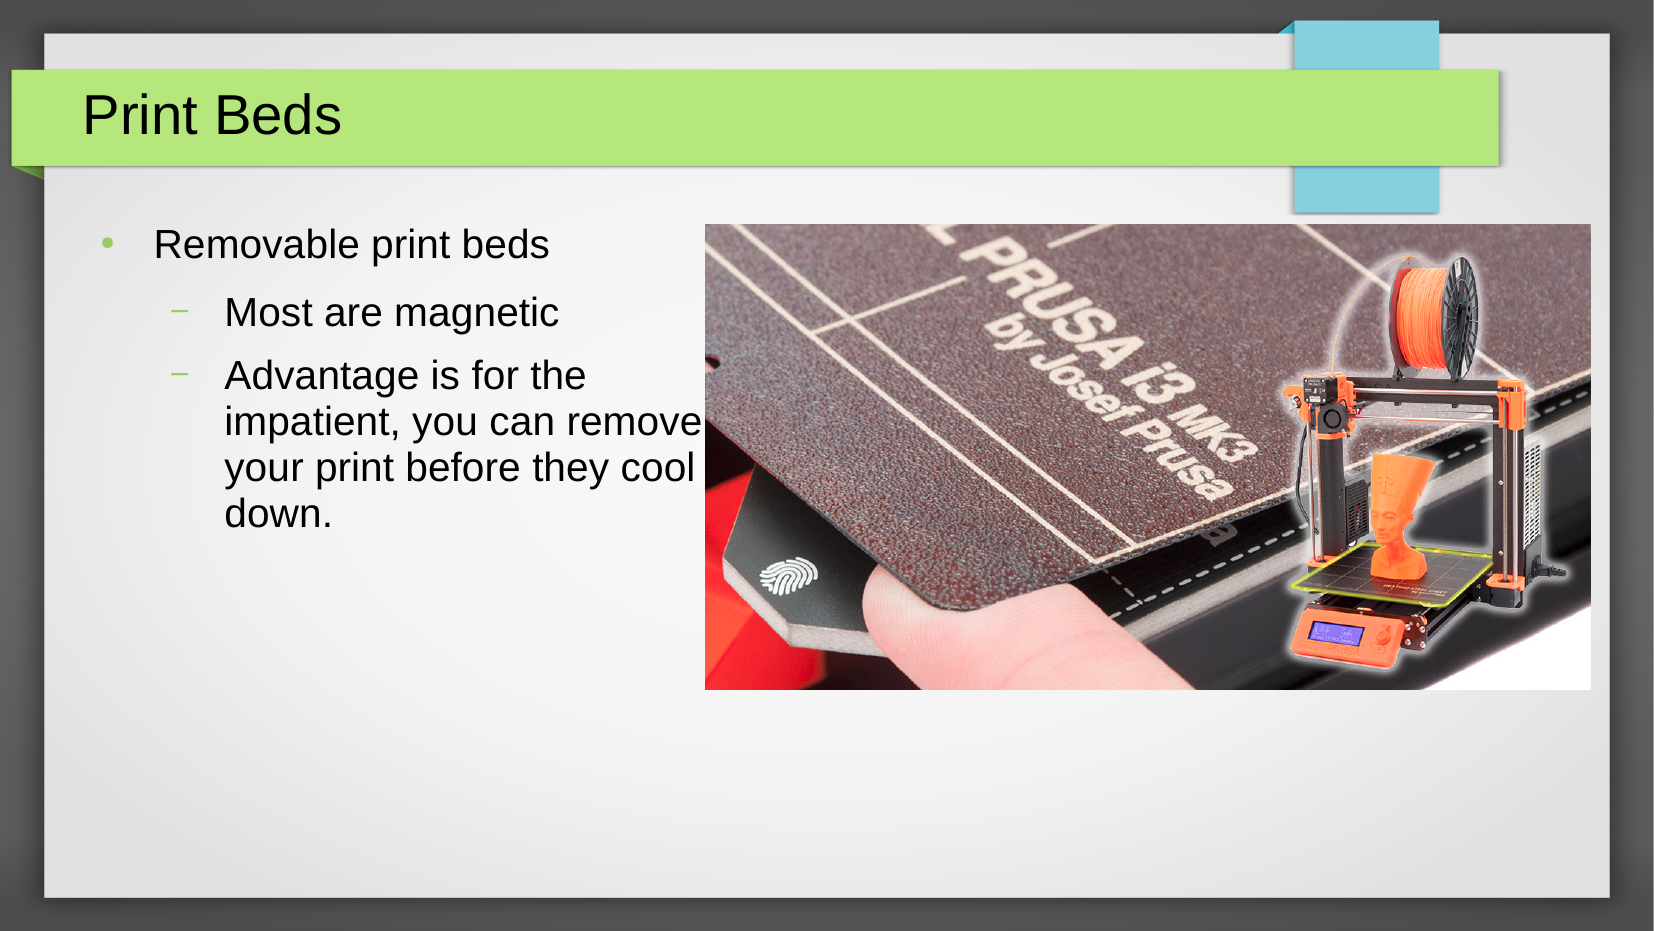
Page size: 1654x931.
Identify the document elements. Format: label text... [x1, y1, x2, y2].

title Print Beds [82, 70, 1264, 160]
list Removable print beds Most are magnetic Advantage is for the impatient, you can remove your print before they cool down. [82, 221, 706, 811]
picture [0, 0, 1654, 931]
